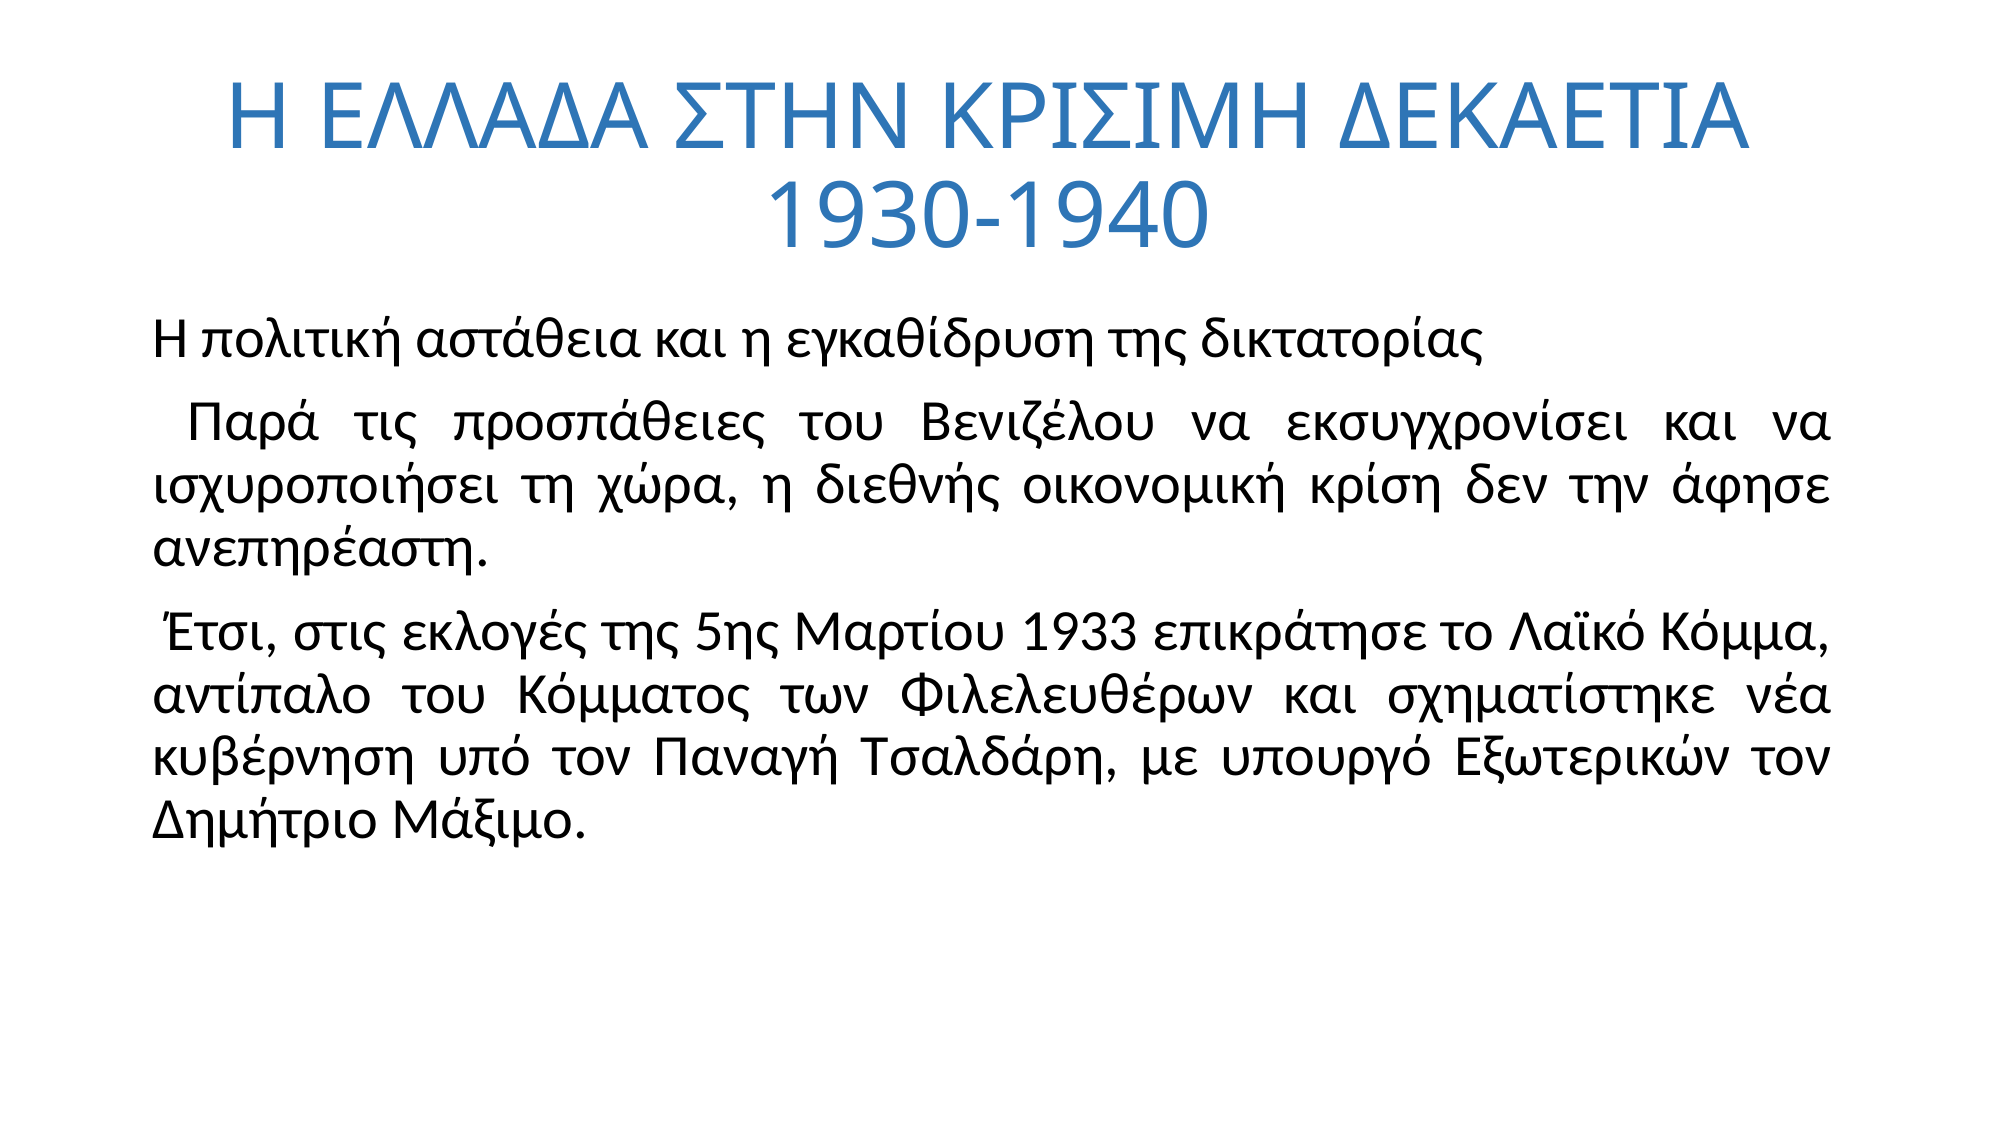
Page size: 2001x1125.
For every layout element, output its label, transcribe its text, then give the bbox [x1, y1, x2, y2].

title Η ΕΛΛΑΔΑ ΣΤΗΝ ΚΡΙΣΙΜΗ ΔΕΚΑΕΤΙΑ 1930-1940 [137, 59, 1863, 278]
list Η πολιτική αστάθεια και η εγκαθίδρυση της δικτατορίας Παρά τις προσπάθειες του Βενιζέλου να εκσυγχρονίσει και να ισχυροποιήσει τη χώρα, η διεθνής οικονομική κρίση δεν την άφησε ανεπηρέαστη. Έτσι, στις εκλογές της 5ης Μαρτίου 1933 επικράτησε το Λαϊκό Κόμμα, αντίπαλο του Κόμματος των Φιλελευθέρων και σχηματίστηκε νέα κυβέρνηση υπό τον Παναγή Τσαλδάρη, με υπουργό Εξωτερικών τον Δημήτριο Μάξιμο. [137, 299, 1863, 1014]
